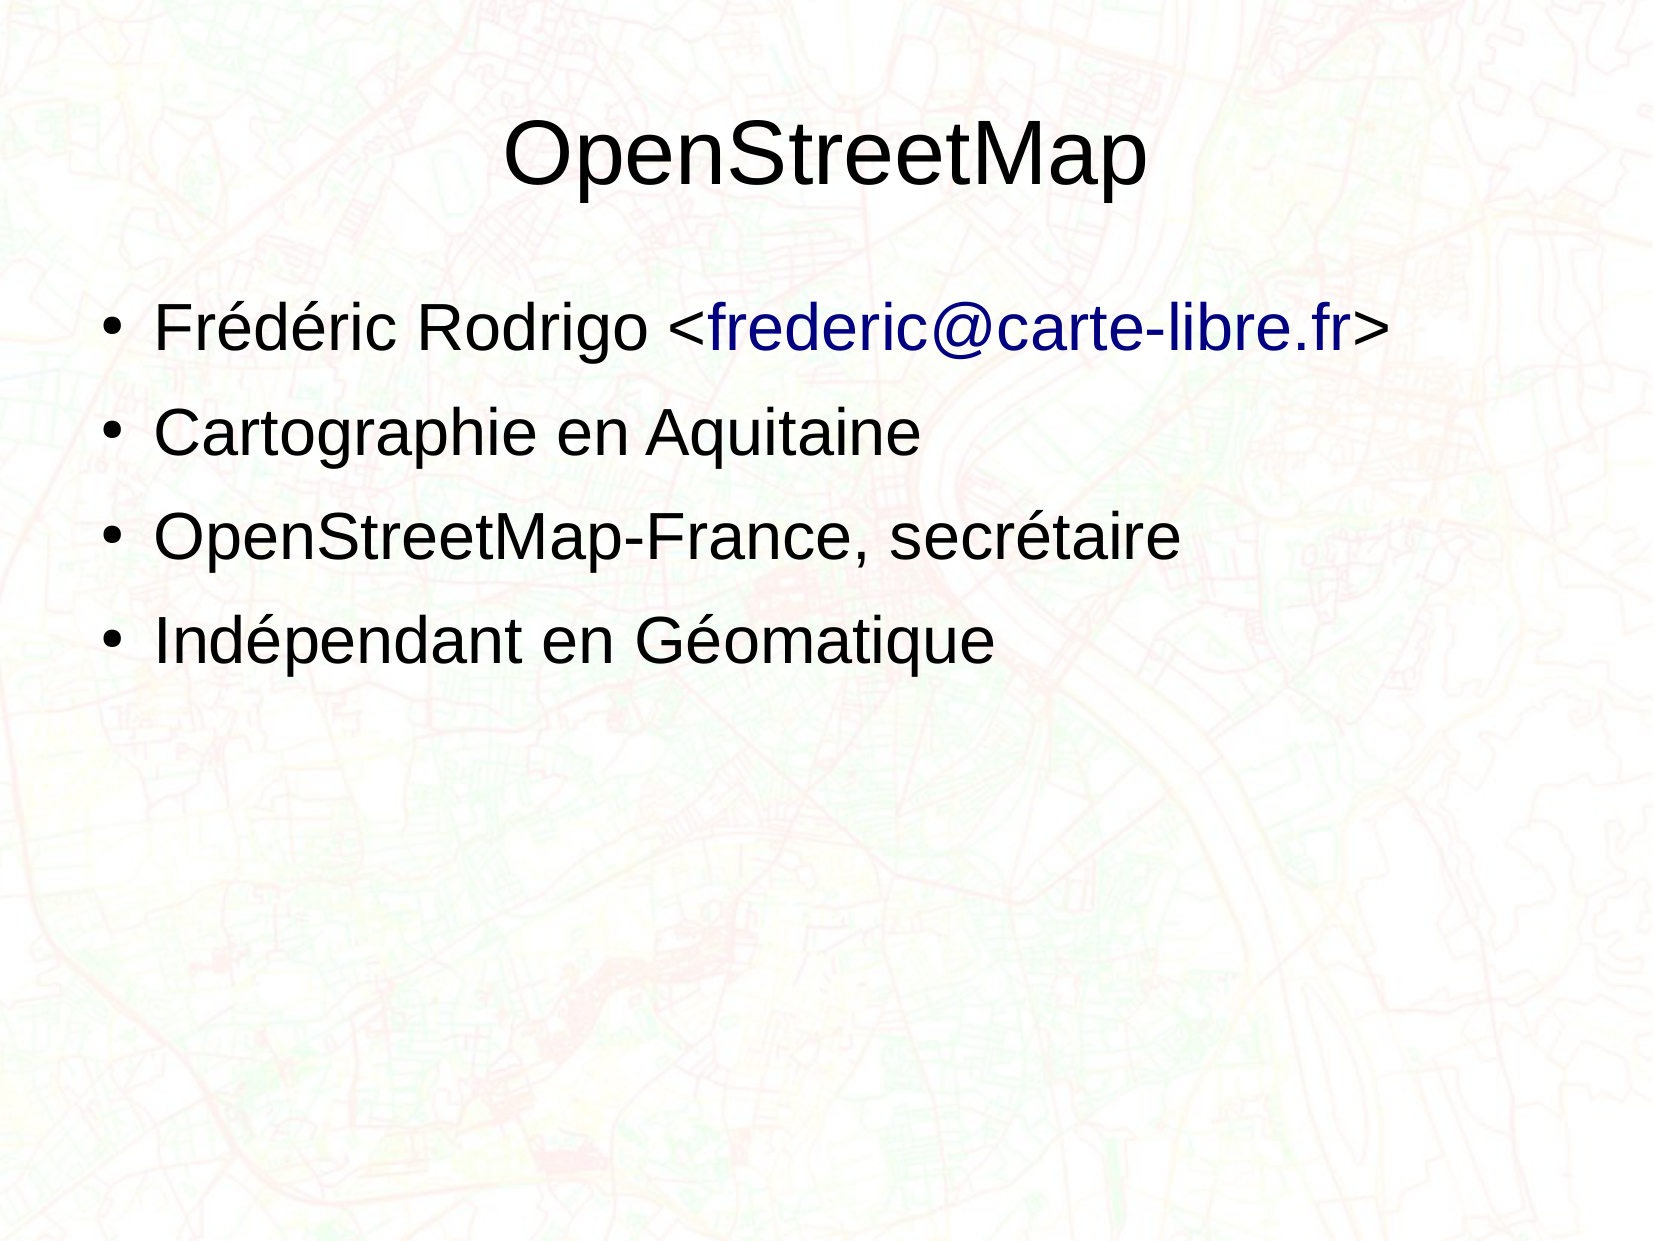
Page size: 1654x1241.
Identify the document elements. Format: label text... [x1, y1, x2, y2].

list Frédéric Rodrigo <frederic@carte-libre.fr> Cartographie en Aquitaine OpenStreetMap-France, secrétaire Indépendant en Géomatique [82, 290, 1571, 1010]
picture [0, 0, 1654, 1241]
title OpenStreetMap [82, 49, 1571, 257]
